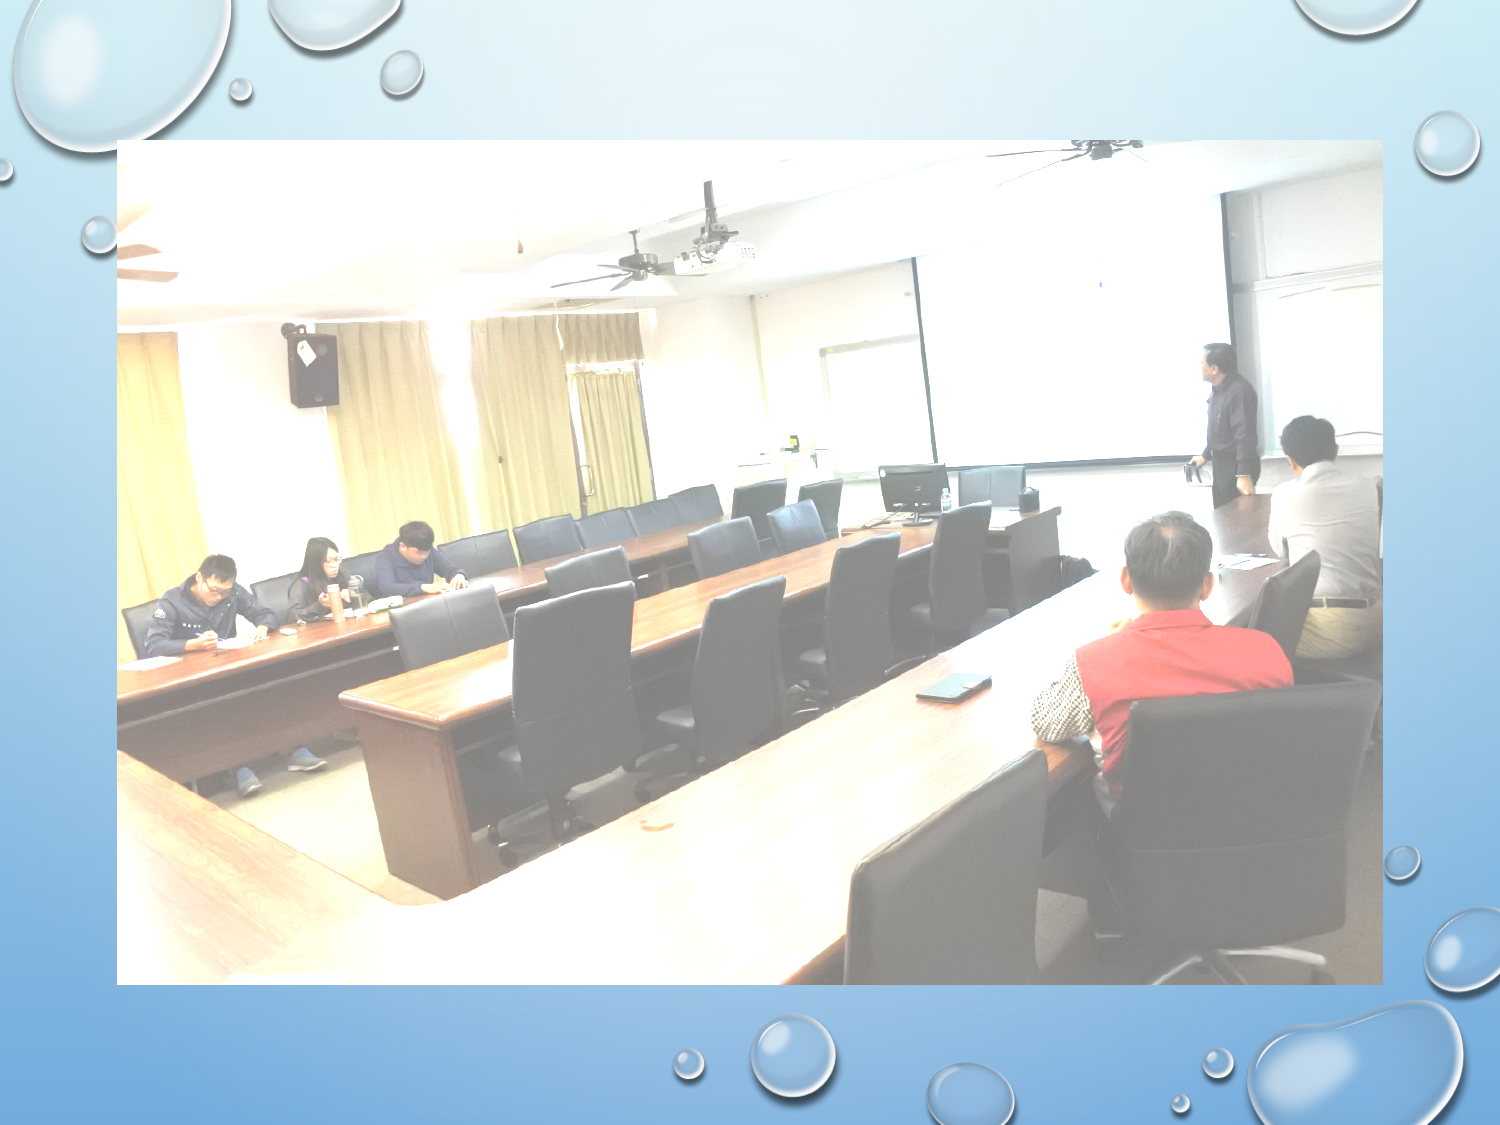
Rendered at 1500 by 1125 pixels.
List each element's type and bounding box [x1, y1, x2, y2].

picture [117, 140, 1383, 985]
